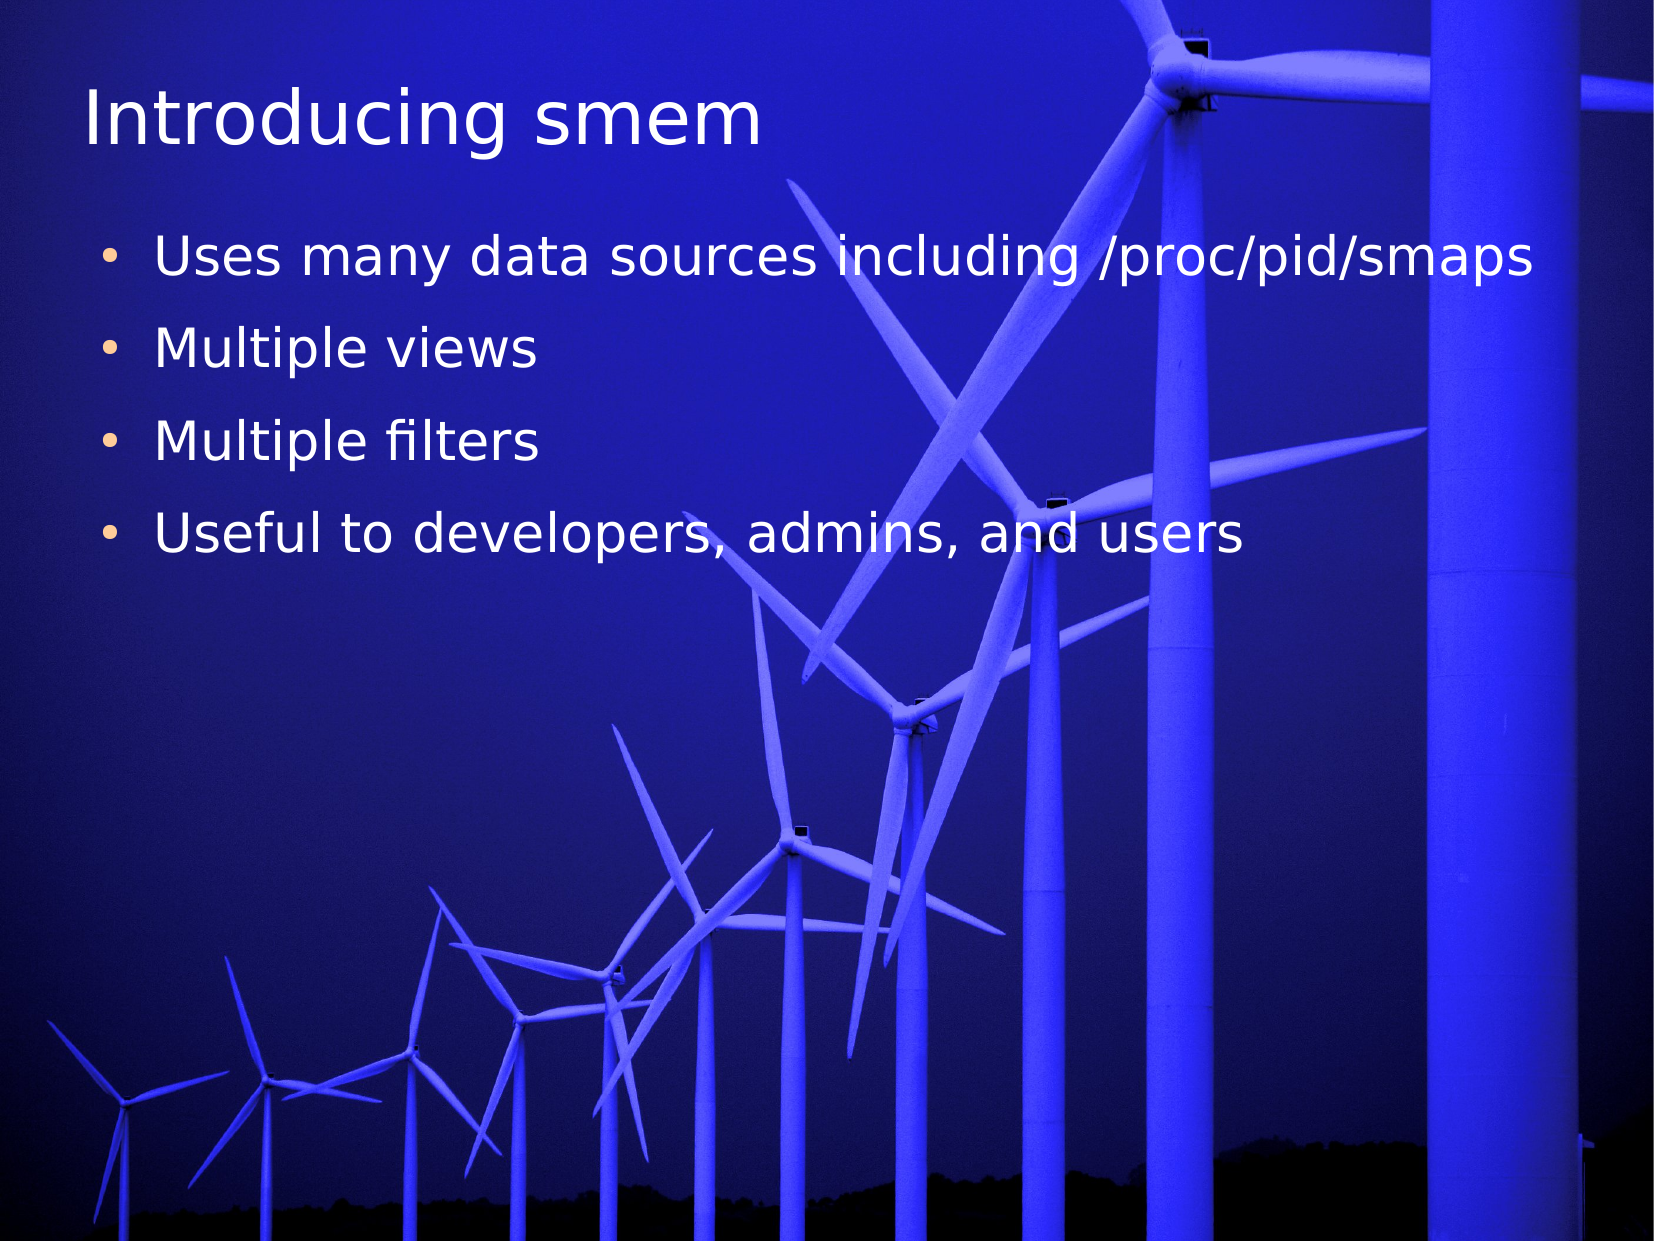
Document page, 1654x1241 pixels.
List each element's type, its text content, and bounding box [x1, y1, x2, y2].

picture [0, 0, 1654, 1241]
list Uses many data sources including /proc/pid/smaps Multiple views Multiple filters Useful to developers, admins, and users [82, 225, 1571, 1094]
title Introducing smem [82, 49, 1571, 188]
